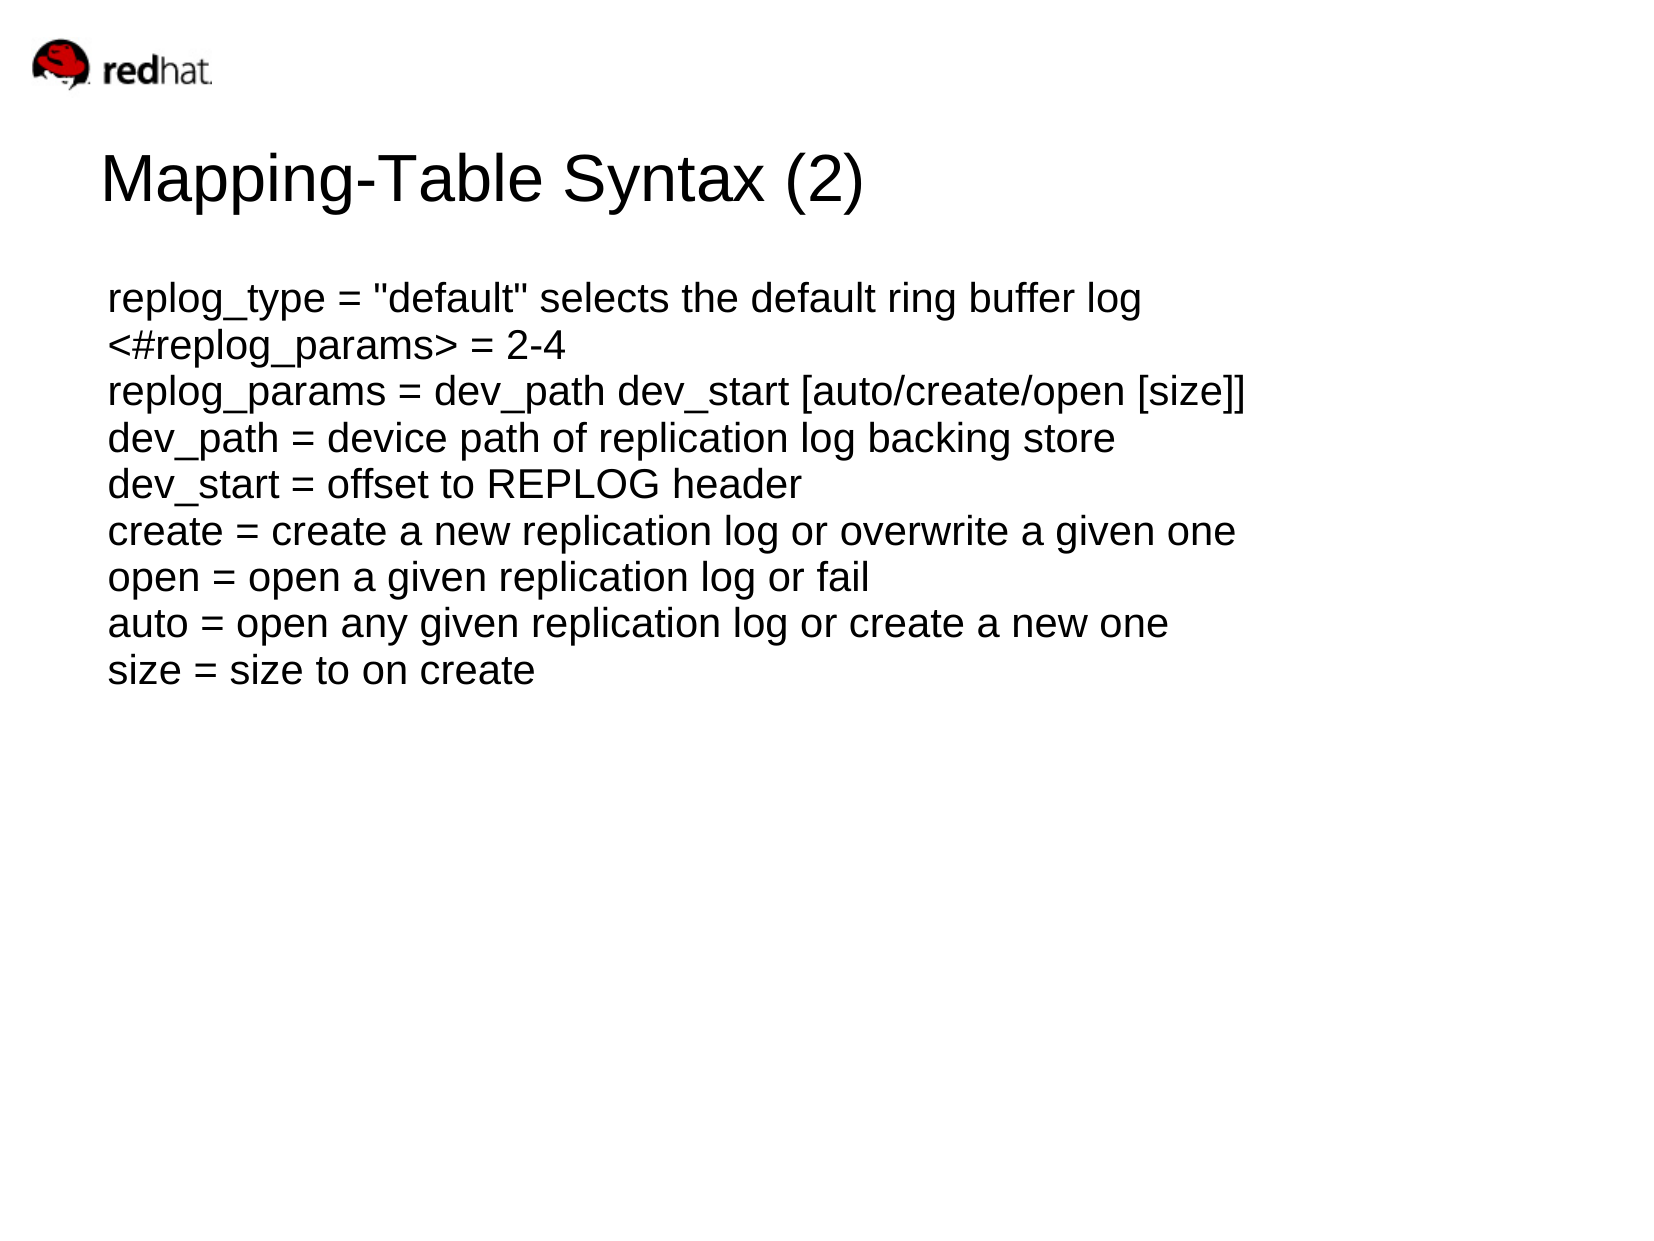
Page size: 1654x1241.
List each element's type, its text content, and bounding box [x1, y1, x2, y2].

picture [31, 37, 212, 98]
list Mapping-Table Syntax (2) [100, 140, 1506, 874]
text_box replog_type = "default" selects the default ring buffer log <#replog_params> = 2-4 replog_params = dev_path dev_start [auto/create/open [size]] dev_path = device path of replication log backing store dev_start = offset to REPLOG header create = create a new replication log or overwrite a given one open = open a given replication log or fail auto = open any given replication log or create a new one size = size to on create [107, 274, 1264, 744]
